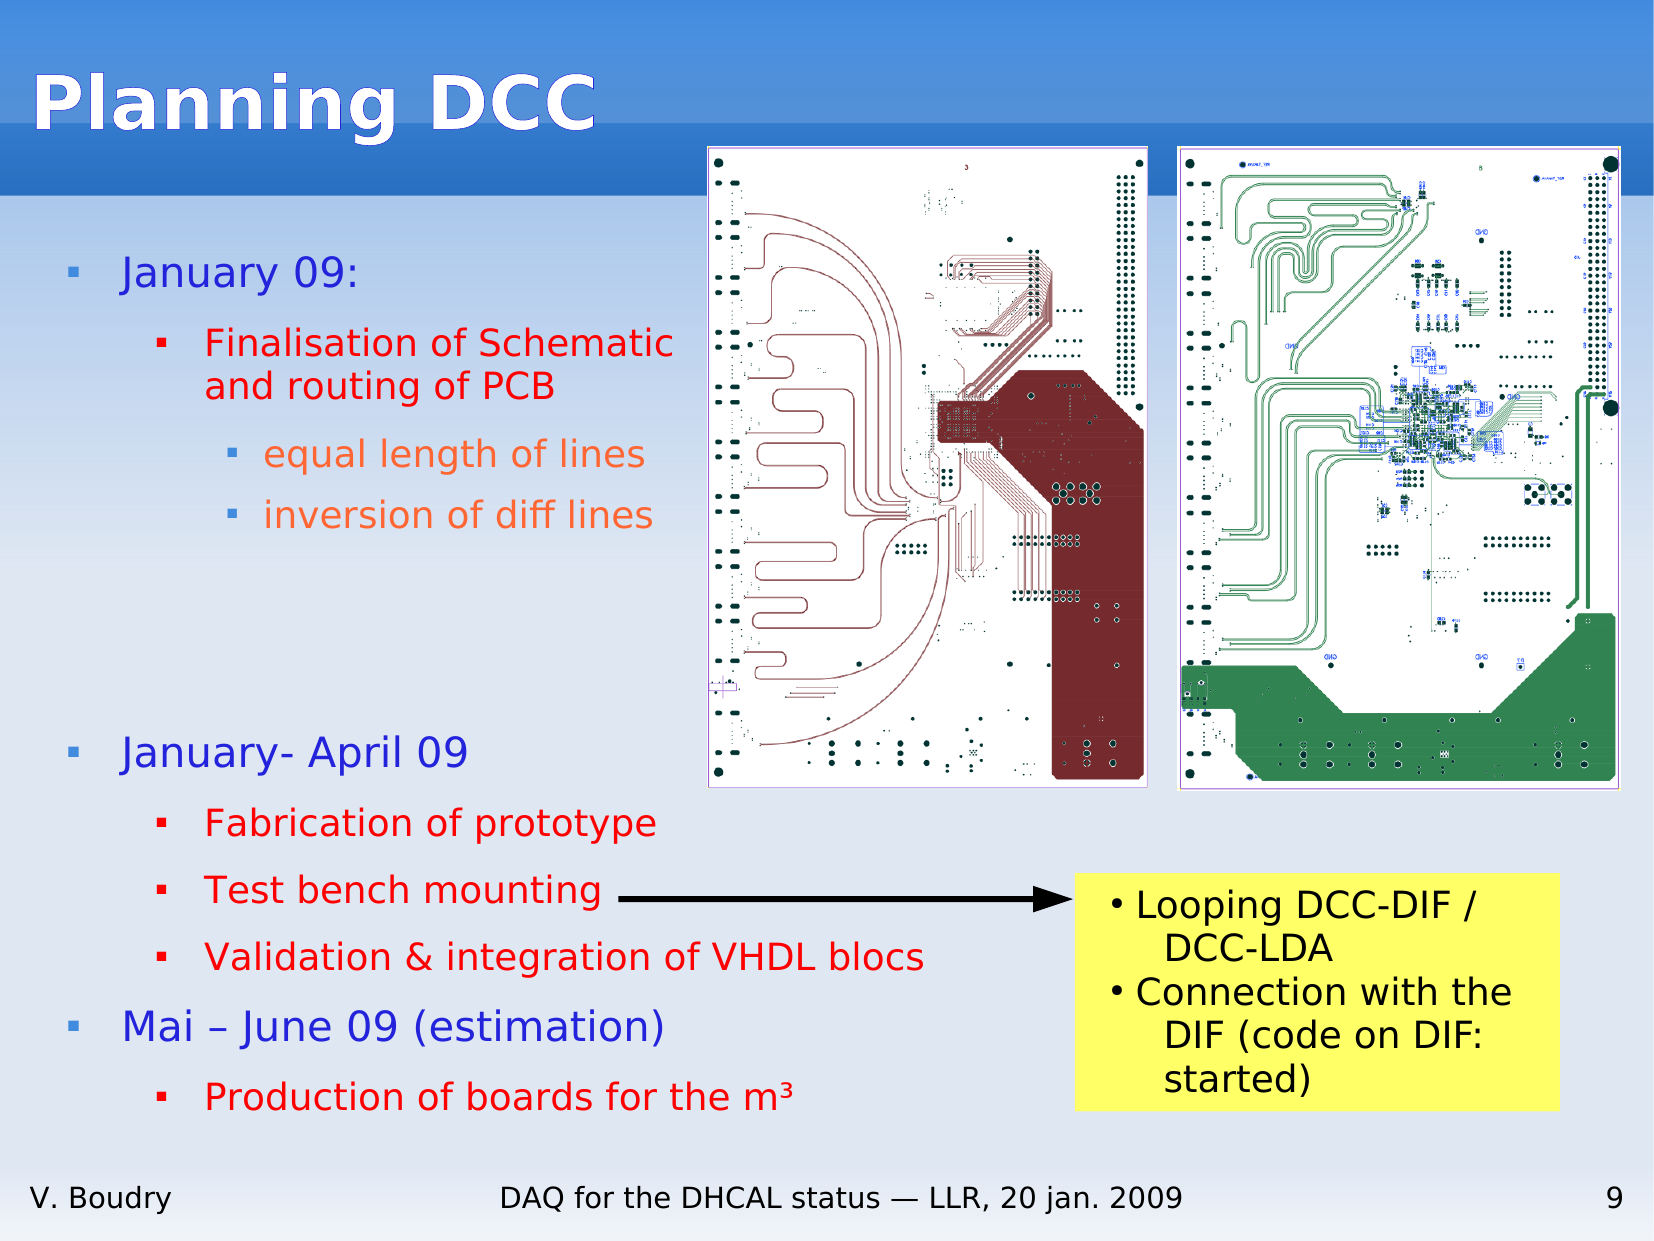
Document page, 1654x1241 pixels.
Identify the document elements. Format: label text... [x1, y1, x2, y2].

text_box Looping DCC-DIF / DCC-LDA Connection with the DIF (code on DIF: started) [1074, 873, 1560, 1112]
picture [0, 0, 1654, 1241]
title Planning DCC [29, 7, 1654, 200]
list January 09: Finalisation of Schematic and routing of PCB equal length of lines inversion of diff lines January- April 09 Fabrication of prototype Test bench mounting Validation & integration of VHDL blocs Mai – June 09 (estimation) Production of boards for the m³ [50, 248, 1586, 1187]
